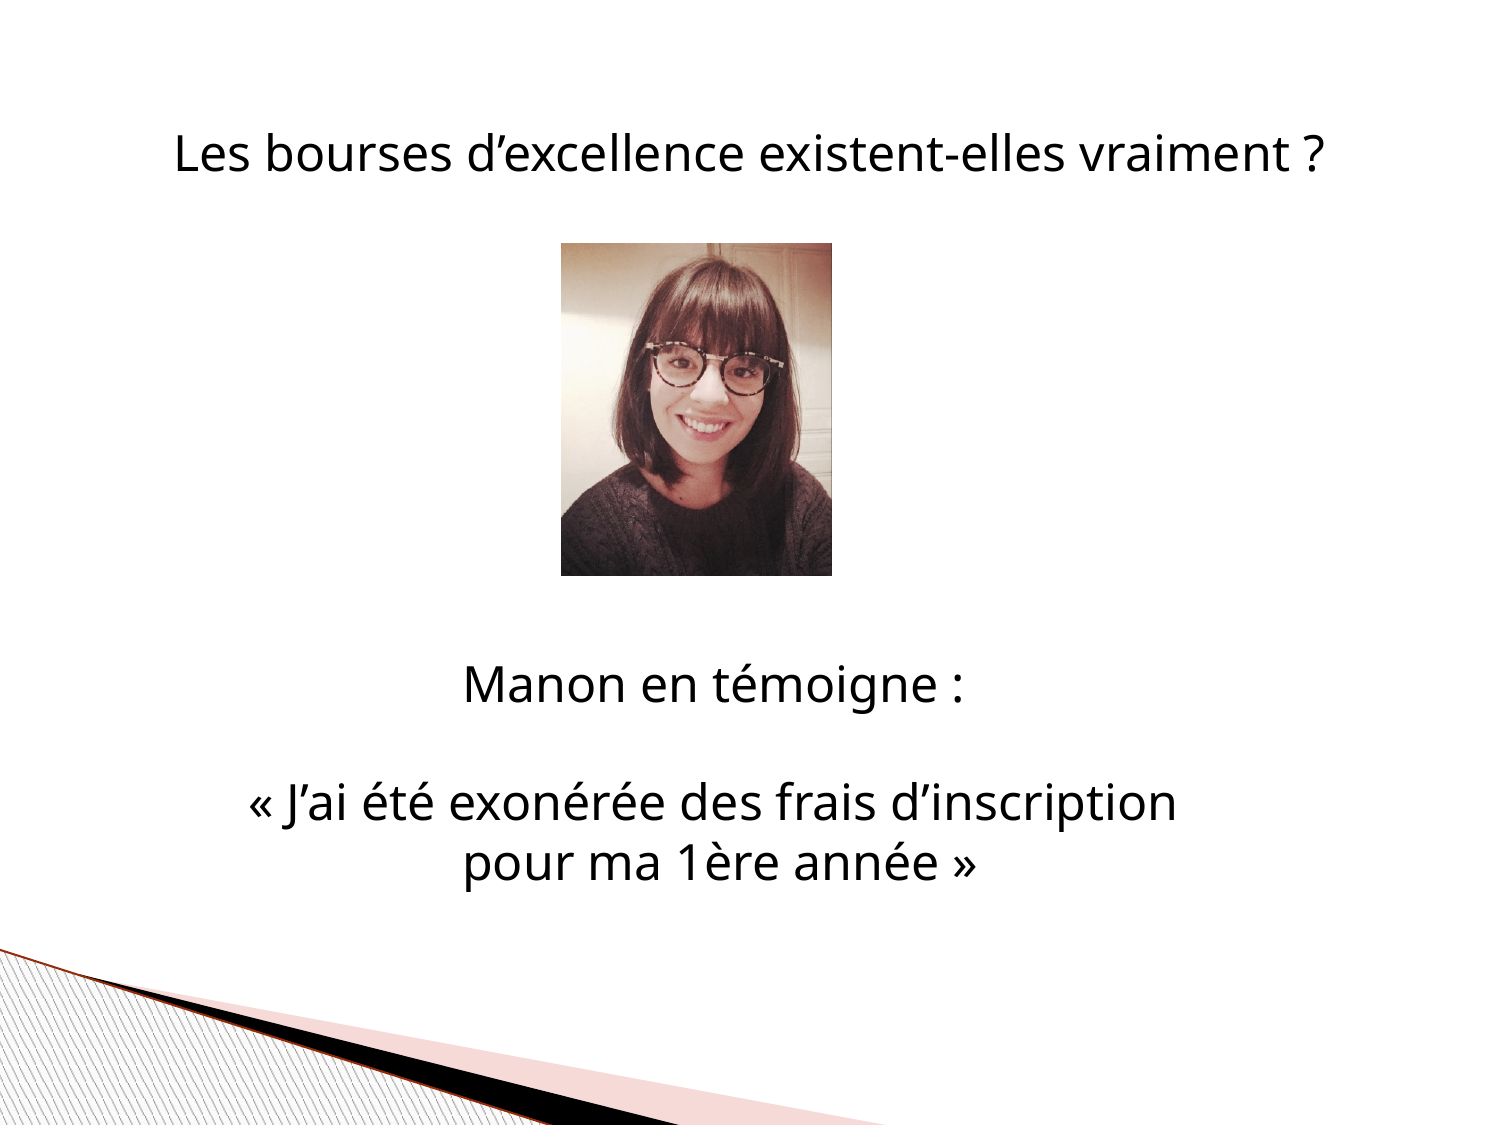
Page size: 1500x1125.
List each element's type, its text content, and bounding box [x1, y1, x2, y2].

picture [561, 243, 832, 576]
text_box Manon en témoigne : [112, 645, 1329, 720]
text_box Les bourses d’excellence existent-elles vraiment ? [135, 113, 1376, 189]
picture [0, 952, 543, 1125]
text_box « J’ai été exonérée des frais d’inscription pour ma 1ère année » [194, 763, 1247, 899]
